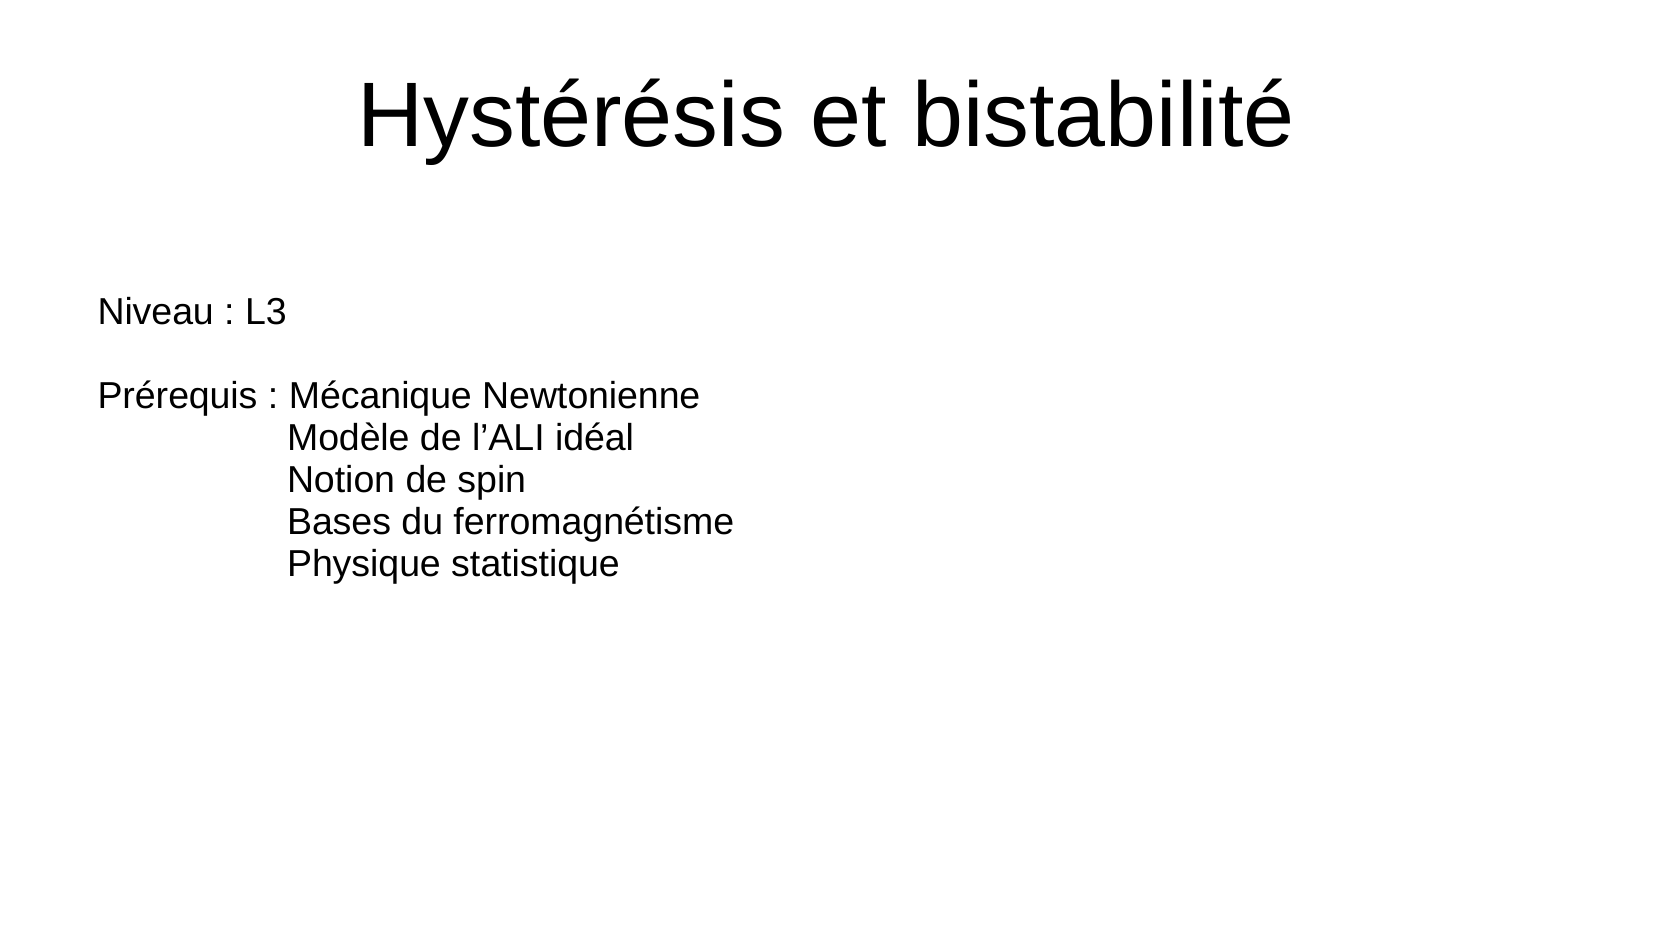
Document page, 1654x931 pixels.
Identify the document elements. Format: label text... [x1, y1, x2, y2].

title Hystérésis et bistabilité [82, 37, 1571, 193]
text_box Niveau : L3 Prérequis : Mécanique Newtonienne Modèle de l’ALI idéal Notion de spin Bases du ferromagnétisme Physique statistique [82, 283, 750, 593]
